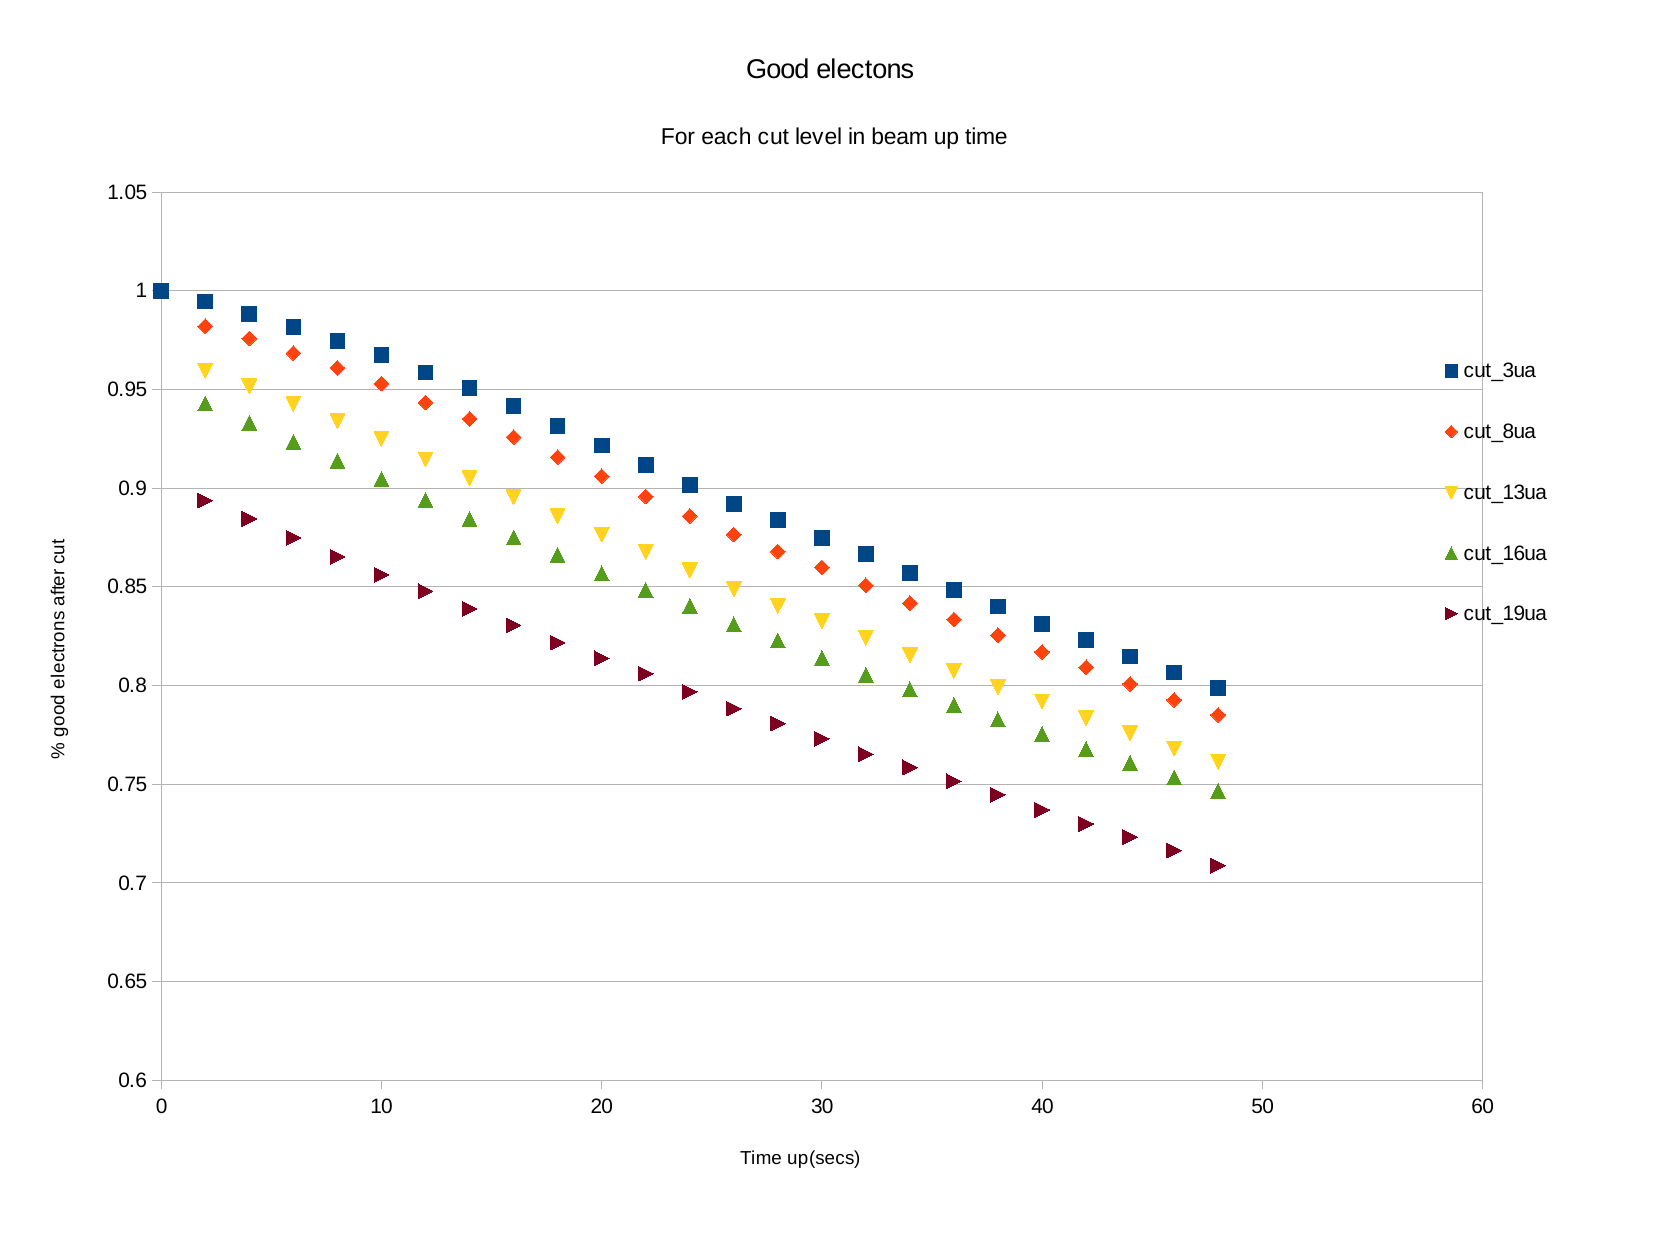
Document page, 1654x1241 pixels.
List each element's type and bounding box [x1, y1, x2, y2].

chart [15, 15, 1654, 1201]
